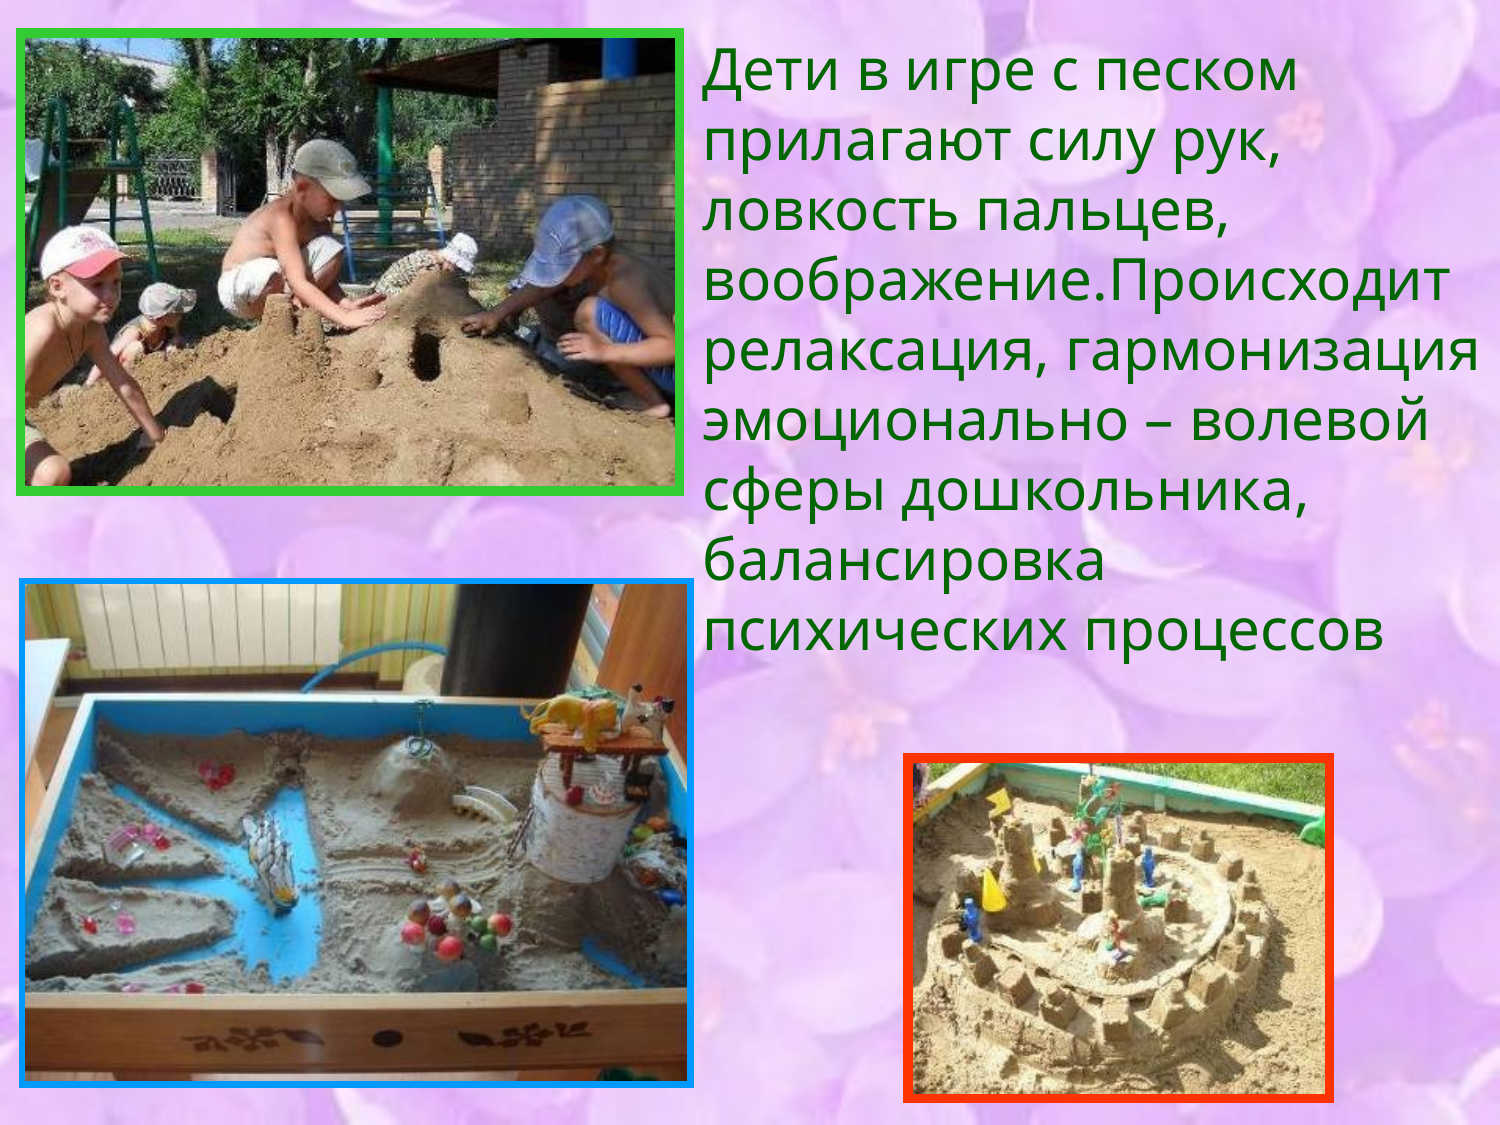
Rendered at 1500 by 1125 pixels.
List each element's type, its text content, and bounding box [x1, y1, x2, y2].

picture [24, 37, 676, 487]
picture [682, 809, 688, 818]
picture [912, 762, 1326, 1094]
text_box Дети в игре с песком прилагают силу рук, ловкость пальцев, воображение.Происходит релаксация, гармонизация эмоционально – волевой сферы дошкольника, балансировка психических процессов [687, 24, 1500, 741]
picture [24, 584, 688, 1082]
